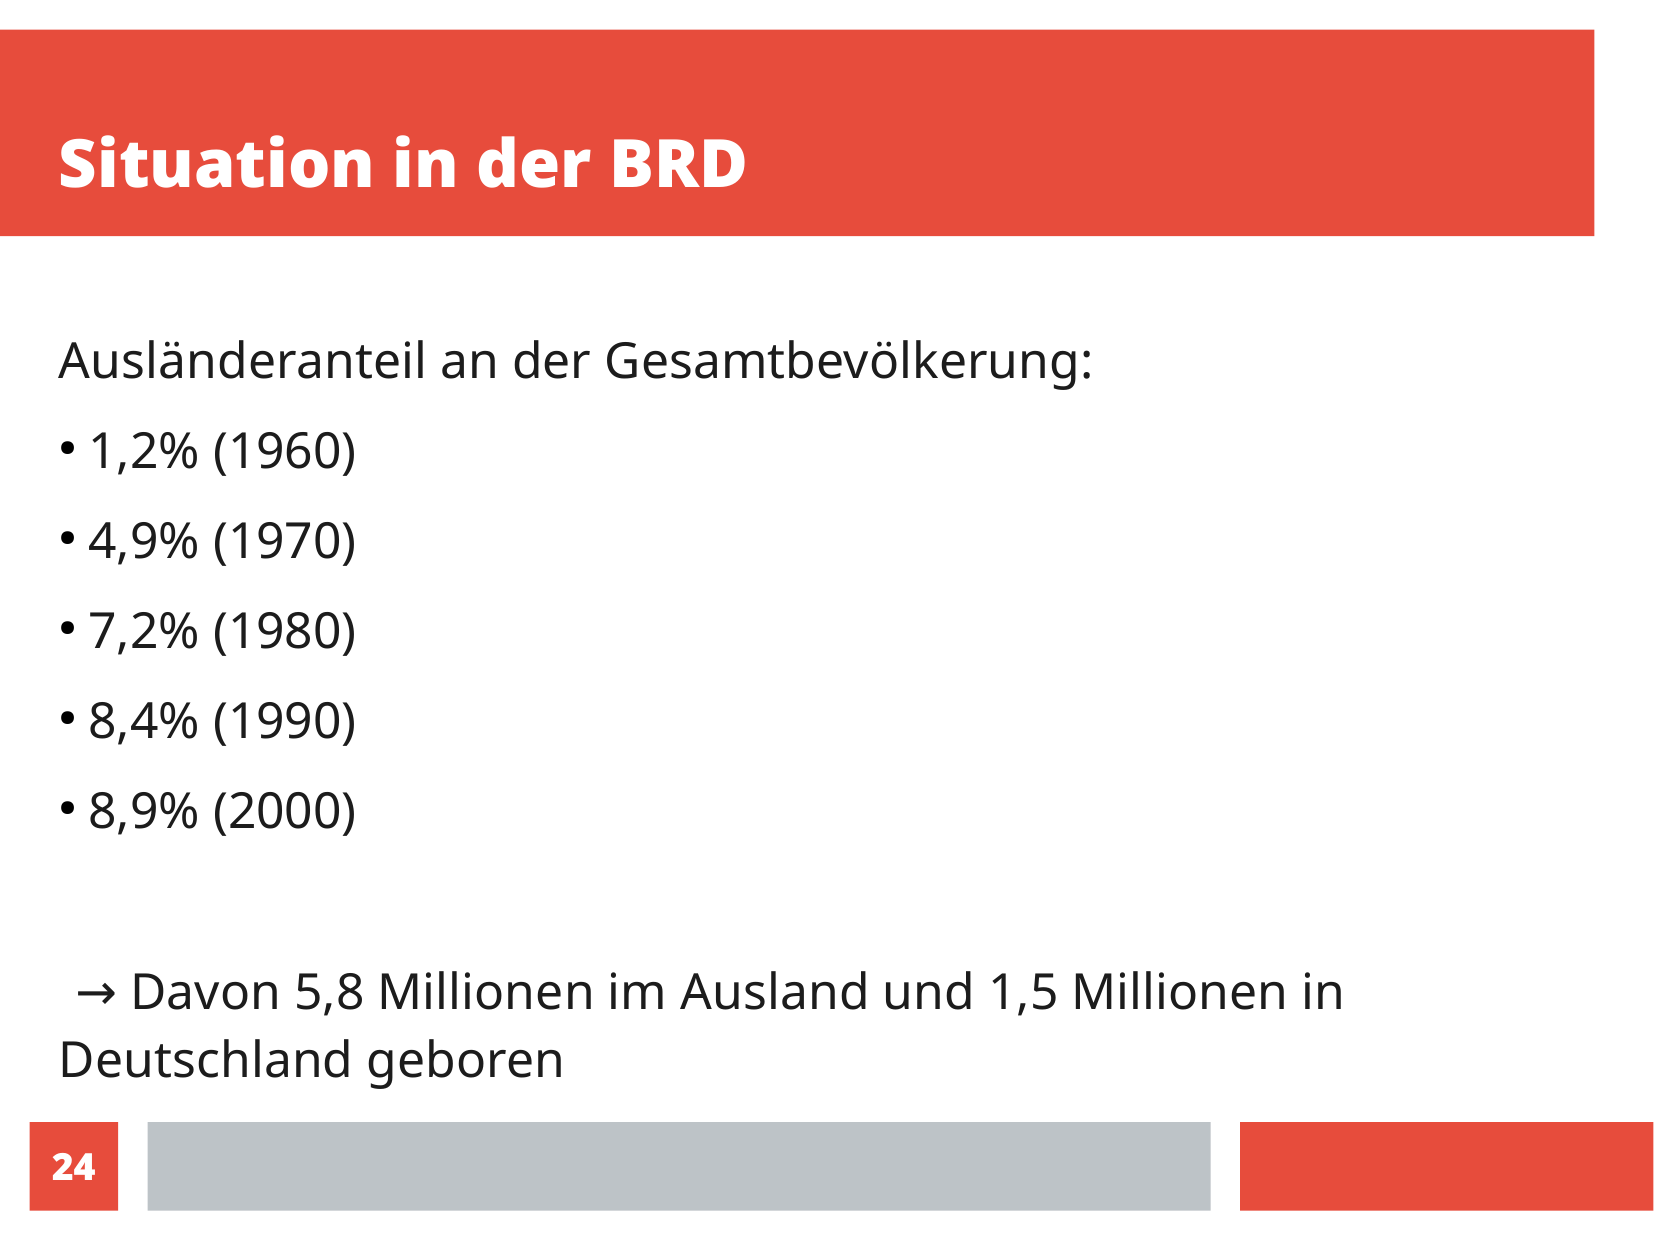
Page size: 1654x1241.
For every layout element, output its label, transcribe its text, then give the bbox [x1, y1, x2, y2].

list Ausländeranteil an der Gesamtbevölkerung: 1,2% (1960) 4,9% (1970) 7,2% (1980) 8,4% (1990) 8,9% (2000) → Davon 5,8 Millionen im Ausland und 1,5 Millionen in Deutschland geboren [59, 324, 1565, 1093]
title Situation in der BRD [59, 59, 1595, 207]
